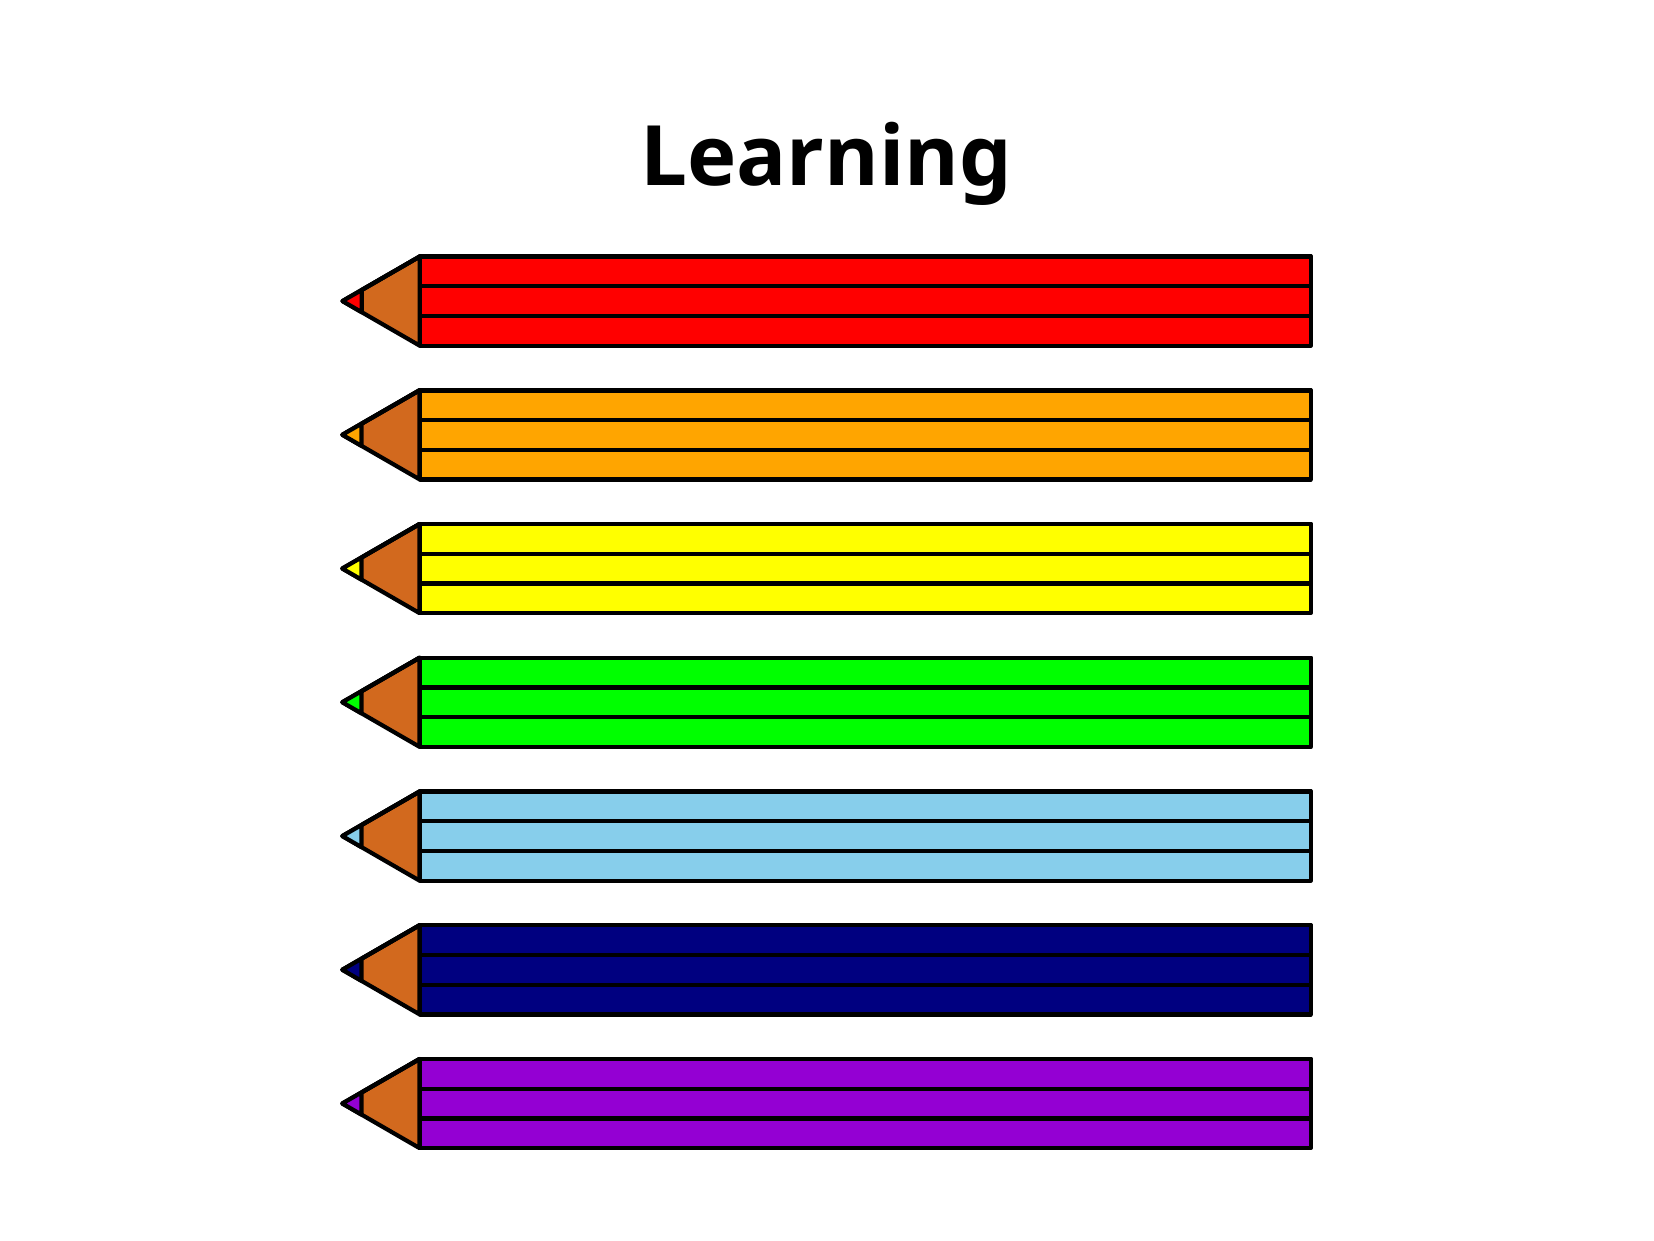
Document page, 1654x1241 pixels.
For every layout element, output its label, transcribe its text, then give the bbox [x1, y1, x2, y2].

text_box [342, 527, 1311, 614]
text_box [342, 394, 1311, 480]
text_box [422, 393, 1309, 418]
text_box [422, 823, 1309, 849]
title Learning [82, 49, 1571, 257]
text_box [342, 1062, 1311, 1149]
text_box [342, 661, 1311, 747]
text_box [422, 556, 1309, 581]
text_box [422, 690, 1309, 715]
text_box [422, 957, 1309, 983]
text_box [422, 422, 1309, 448]
text_box [422, 660, 1309, 685]
text_box [422, 1061, 1309, 1087]
text_box [422, 526, 1309, 552]
text_box [342, 795, 1311, 881]
text_box [342, 928, 1311, 1015]
text_box [422, 259, 1309, 284]
text_box [342, 260, 1311, 346]
text_box [422, 1091, 1309, 1116]
text_box [422, 794, 1309, 819]
text_box [422, 288, 1309, 314]
text_box [422, 927, 1309, 953]
